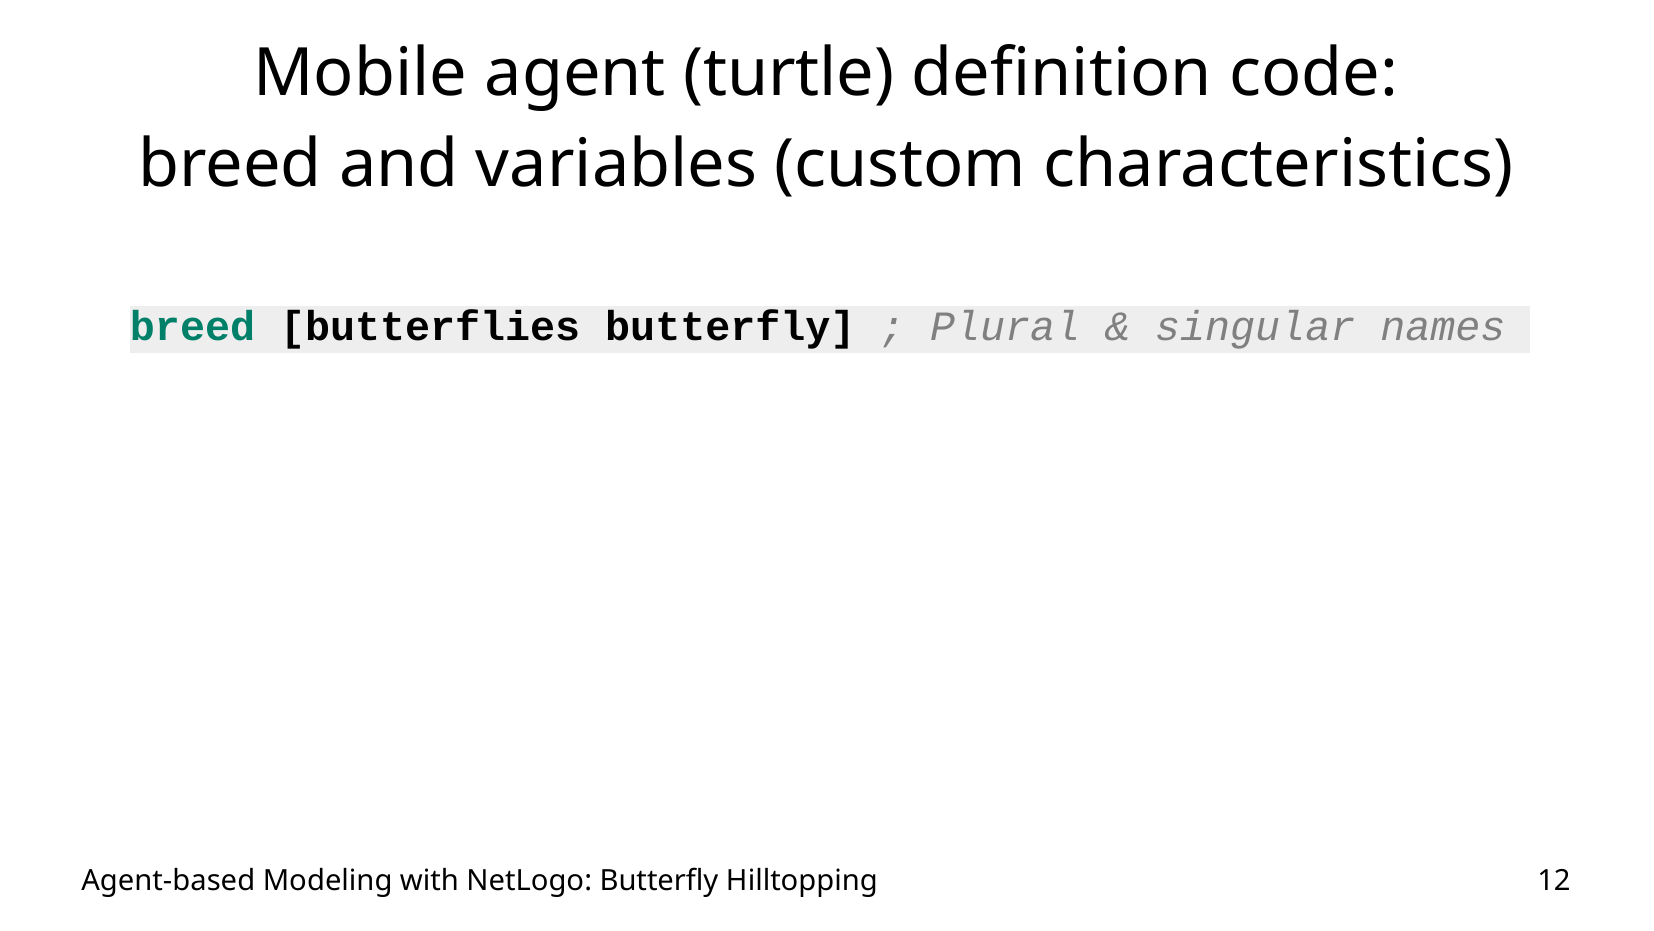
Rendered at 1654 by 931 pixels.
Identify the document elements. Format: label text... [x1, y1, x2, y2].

title Mobile agent (turtle) definition code: breed and variables (custom characteristics) [82, 24, 1571, 205]
list breed [butterflies butterfly] ; Plural & singular names [129, 306, 1619, 846]
